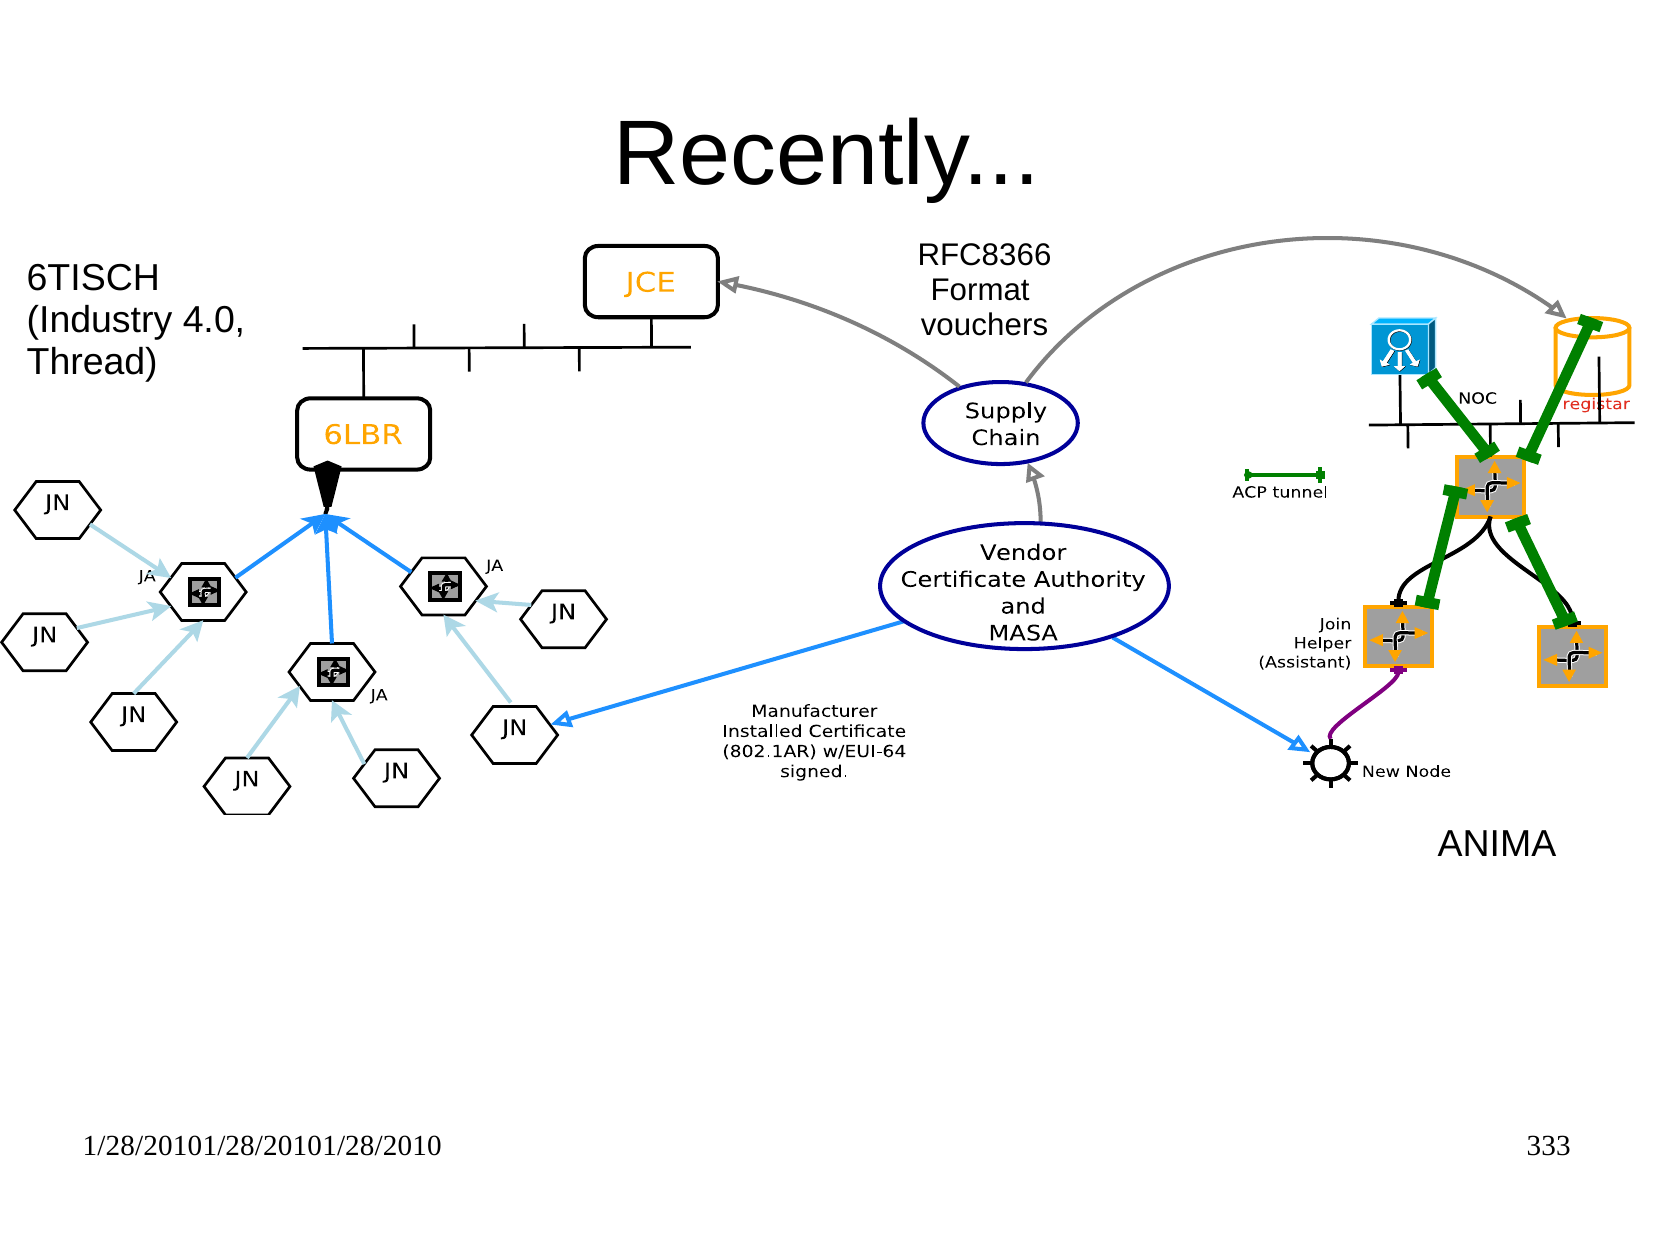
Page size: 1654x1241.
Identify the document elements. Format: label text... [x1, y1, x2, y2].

picture [0, 236, 1635, 815]
title Recently... [82, 49, 1571, 236]
text_box RFC8366 Format vouchers [902, 230, 1093, 372]
text_box ANIMA [1422, 814, 1571, 872]
text_box 6TISCH (Industry 4.0, Thread) [11, 248, 260, 390]
